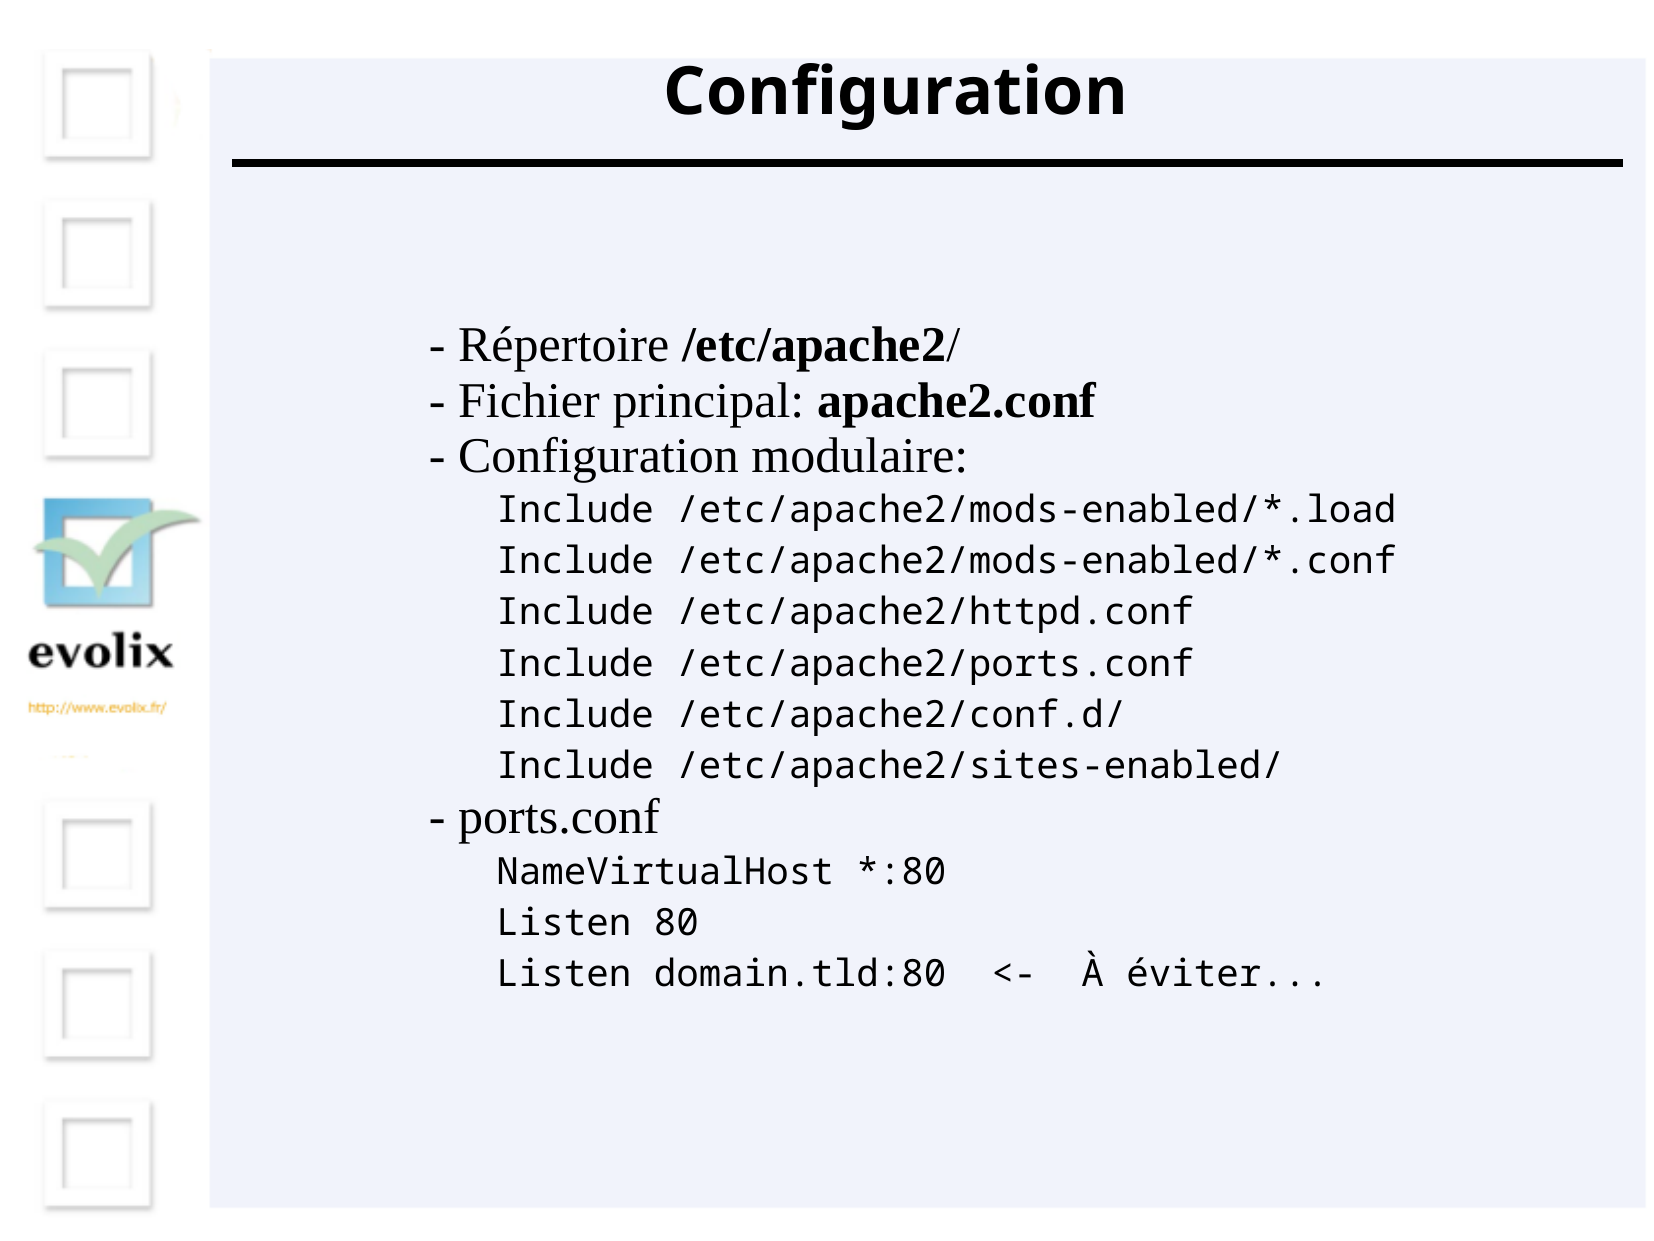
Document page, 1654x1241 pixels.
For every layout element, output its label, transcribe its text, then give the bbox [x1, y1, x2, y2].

picture [0, 49, 1654, 1218]
subtitle - Répertoire /etc/apache2/ - Fichier principal: apache2.conf - Configuration modulaire: Include /etc/apache2/mods-enabled/*.load Include /etc/apache2/mods-enabled/*.conf Include /etc/apache2/httpd.conf Include /etc/apache2/ports.conf Include /etc/apache2/conf.d/ Include /etc/apache2/sites-enabled/ - ports.conf NameVirtualHost *:80 Listen 80 Listen domain.tld:80 <- À éviter... [353, 200, 1568, 1189]
title Configuration [408, 0, 1384, 178]
